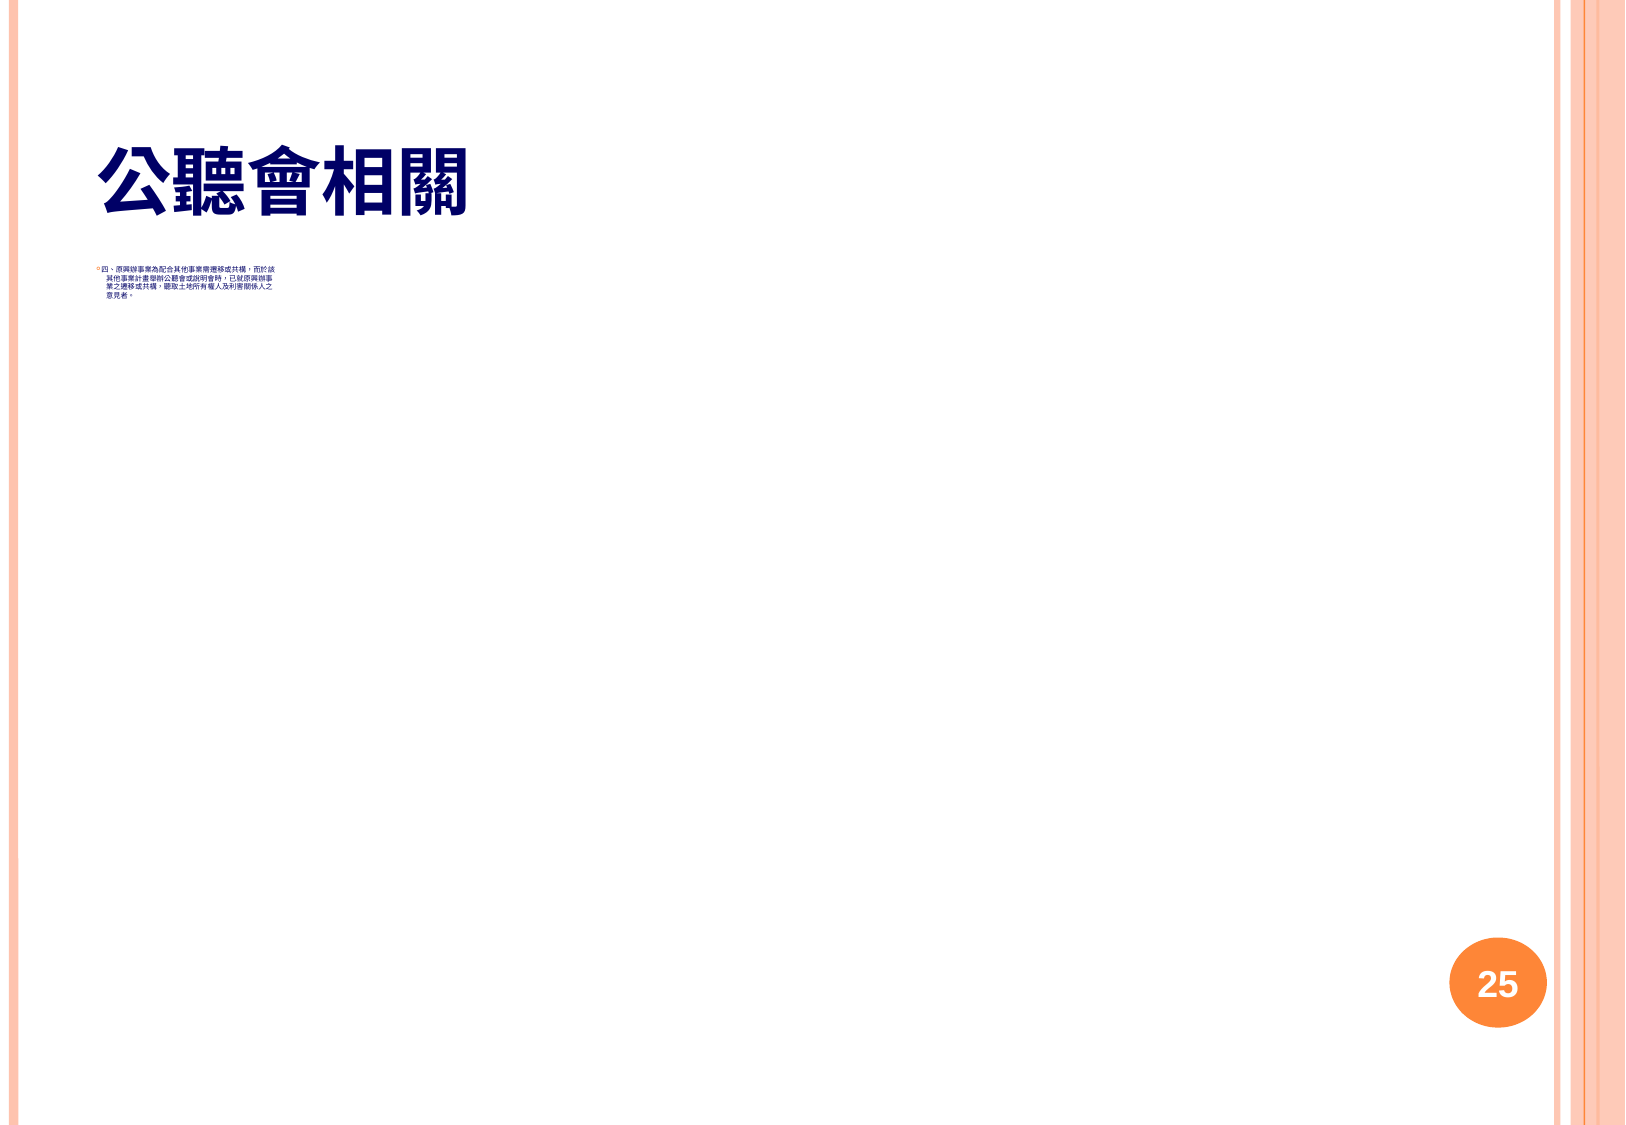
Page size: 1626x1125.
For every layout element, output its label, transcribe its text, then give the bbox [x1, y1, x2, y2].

title 公聽會相關 [81, 45, 1409, 233]
list 四、原興辦事業為配合其他事業需遷移或共構，而於該其他事業計畫舉辦公聽會或說明會時，已就原興辦事業之遷移或共構，聽取土地所有權人及利害關係人之意見者。 [81, 262, 1409, 1062]
